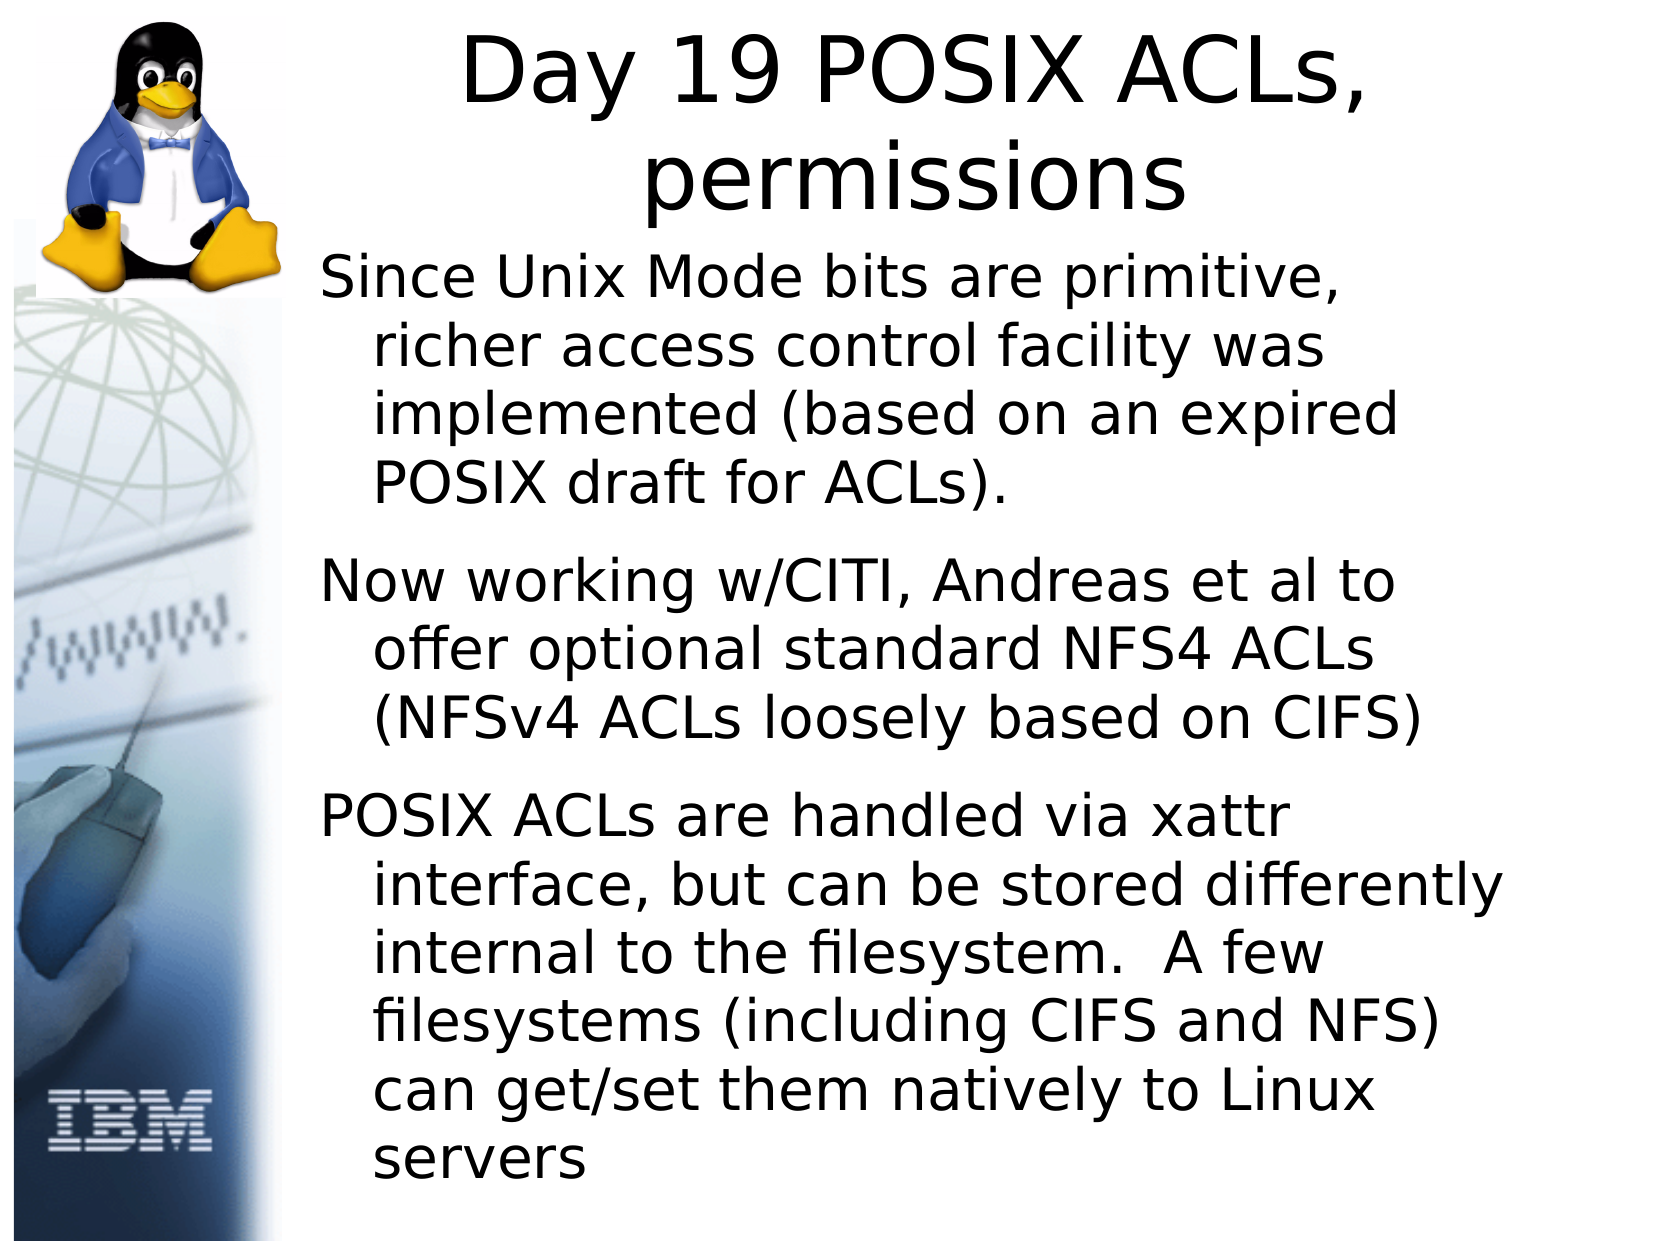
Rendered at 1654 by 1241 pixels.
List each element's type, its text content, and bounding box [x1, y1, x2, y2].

list Since Unix Mode bits are primitive, richer access control facility was implemented (based on an expired POSIX draft for ACLs). Now working w/CITI, Andreas et al to offer optional standard NFS4 ACLs (NFSv4 ACLs loosely based on CIFS) POSIX ACLs are handled via xattr interface, but can be stored differently internal to the filesystem. A few filesystems (including CIFS and NFS) can get/set them natively to Linux servers [301, 243, 1520, 1187]
title Day 19 POSIX ACLs, permissions [301, 17, 1528, 231]
